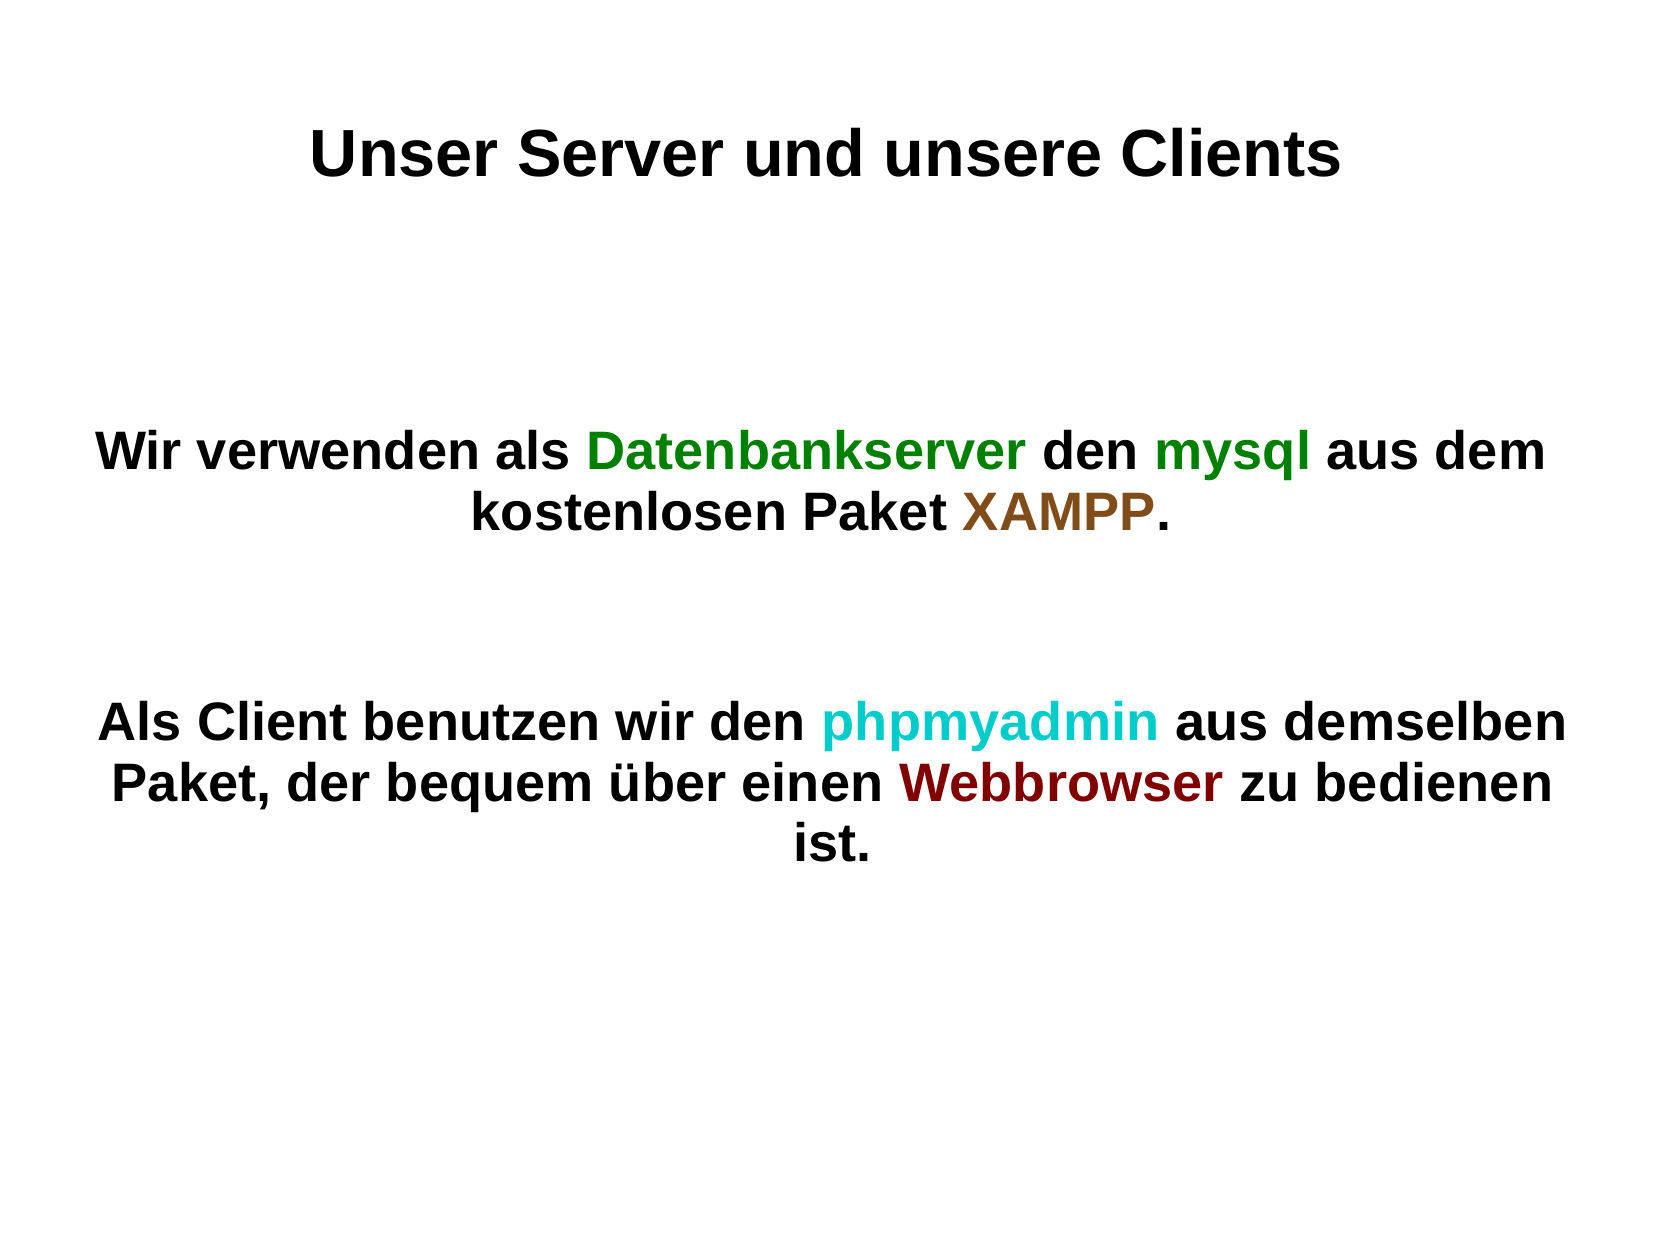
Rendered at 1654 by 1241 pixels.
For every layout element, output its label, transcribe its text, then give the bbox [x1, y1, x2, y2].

title Unser Server und unsere Clients [82, 49, 1571, 257]
subtitle Wir verwenden als Datenbankserver den mysql aus dem kostenlosen Paket XAMPP. [76, 348, 1565, 615]
text_box Als Client benutzen wir den phpmyadmin aus demselben Paket, der bequem über einen Webbrowser zu bedienen ist. [88, 649, 1577, 916]
